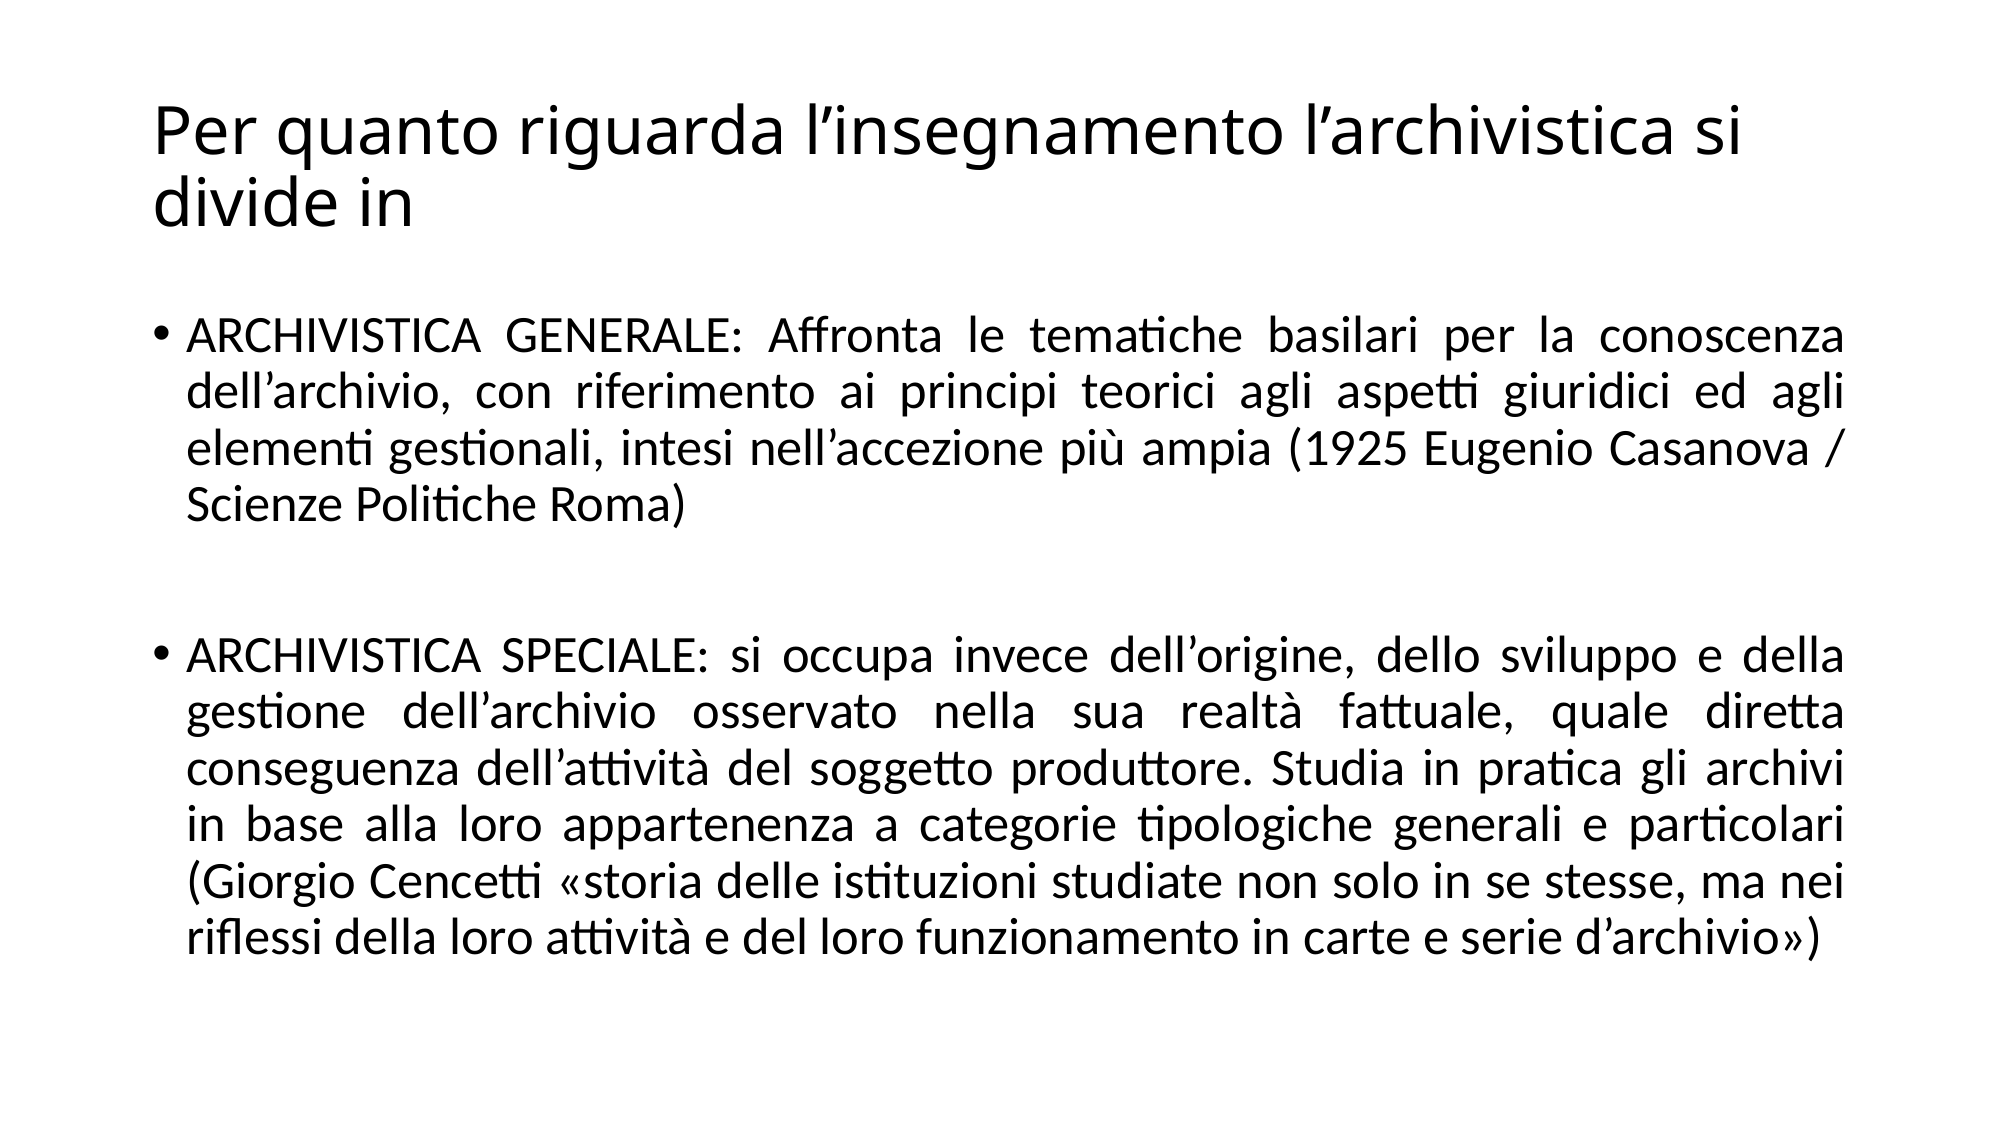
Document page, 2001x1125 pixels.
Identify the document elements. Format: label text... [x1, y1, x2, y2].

list ARCHIVISTICA GENERALE: Affronta le tematiche basilari per la conoscenza dell’archivio, con riferimento ai principi teorici agli aspetti giuridici ed agli elementi gestionali, intesi nell’accezione più ampia (1925 Eugenio Casanova / Scienze Politiche Roma) ARCHIVISTICA SPECIALE: si occupa invece dell’origine, dello sviluppo e della gestione dell’archivio osservato nella sua realtà fattuale, quale diretta conseguenza dell’attività del soggetto produttore. Studia in pratica gli archivi in base alla loro appartenenza a categorie tipologiche generali e particolari (Giorgio Cencetti «storia delle istituzioni studiate non solo in se stesse, ma nei riflessi della loro attività e del loro funzionamento in carte e serie d’archivio») [137, 299, 1863, 1014]
title Per quanto riguarda l’insegnamento l’archivistica si divide in [137, 59, 1863, 278]
